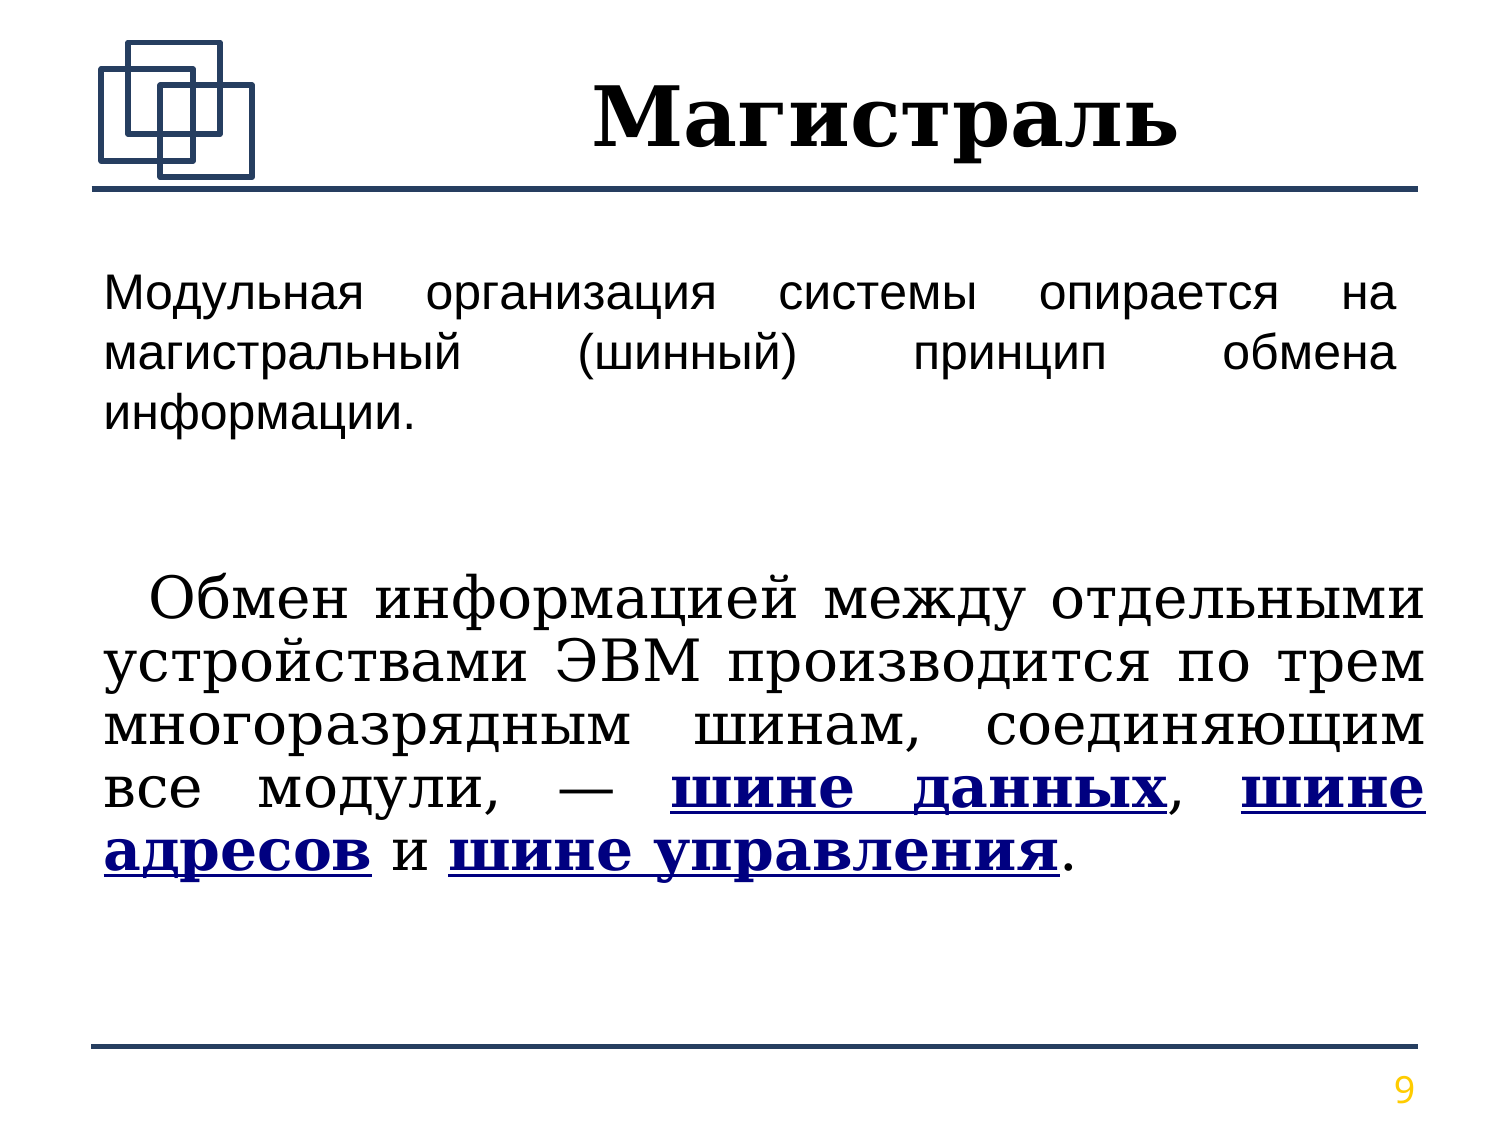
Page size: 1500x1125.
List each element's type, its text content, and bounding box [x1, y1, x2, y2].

text_box Магистраль [324, 49, 1447, 178]
text_box Модульная организация системы опирается на магистральный (шинный) принцип обмена информации. [88, 251, 1412, 448]
text_box Обмен информацией между отдельными устройствами ЭВМ производится по трем многоразрядным шинам, соединяющим все модули, — шине данных, шине адресов и шине управления. [88, 561, 1442, 1035]
